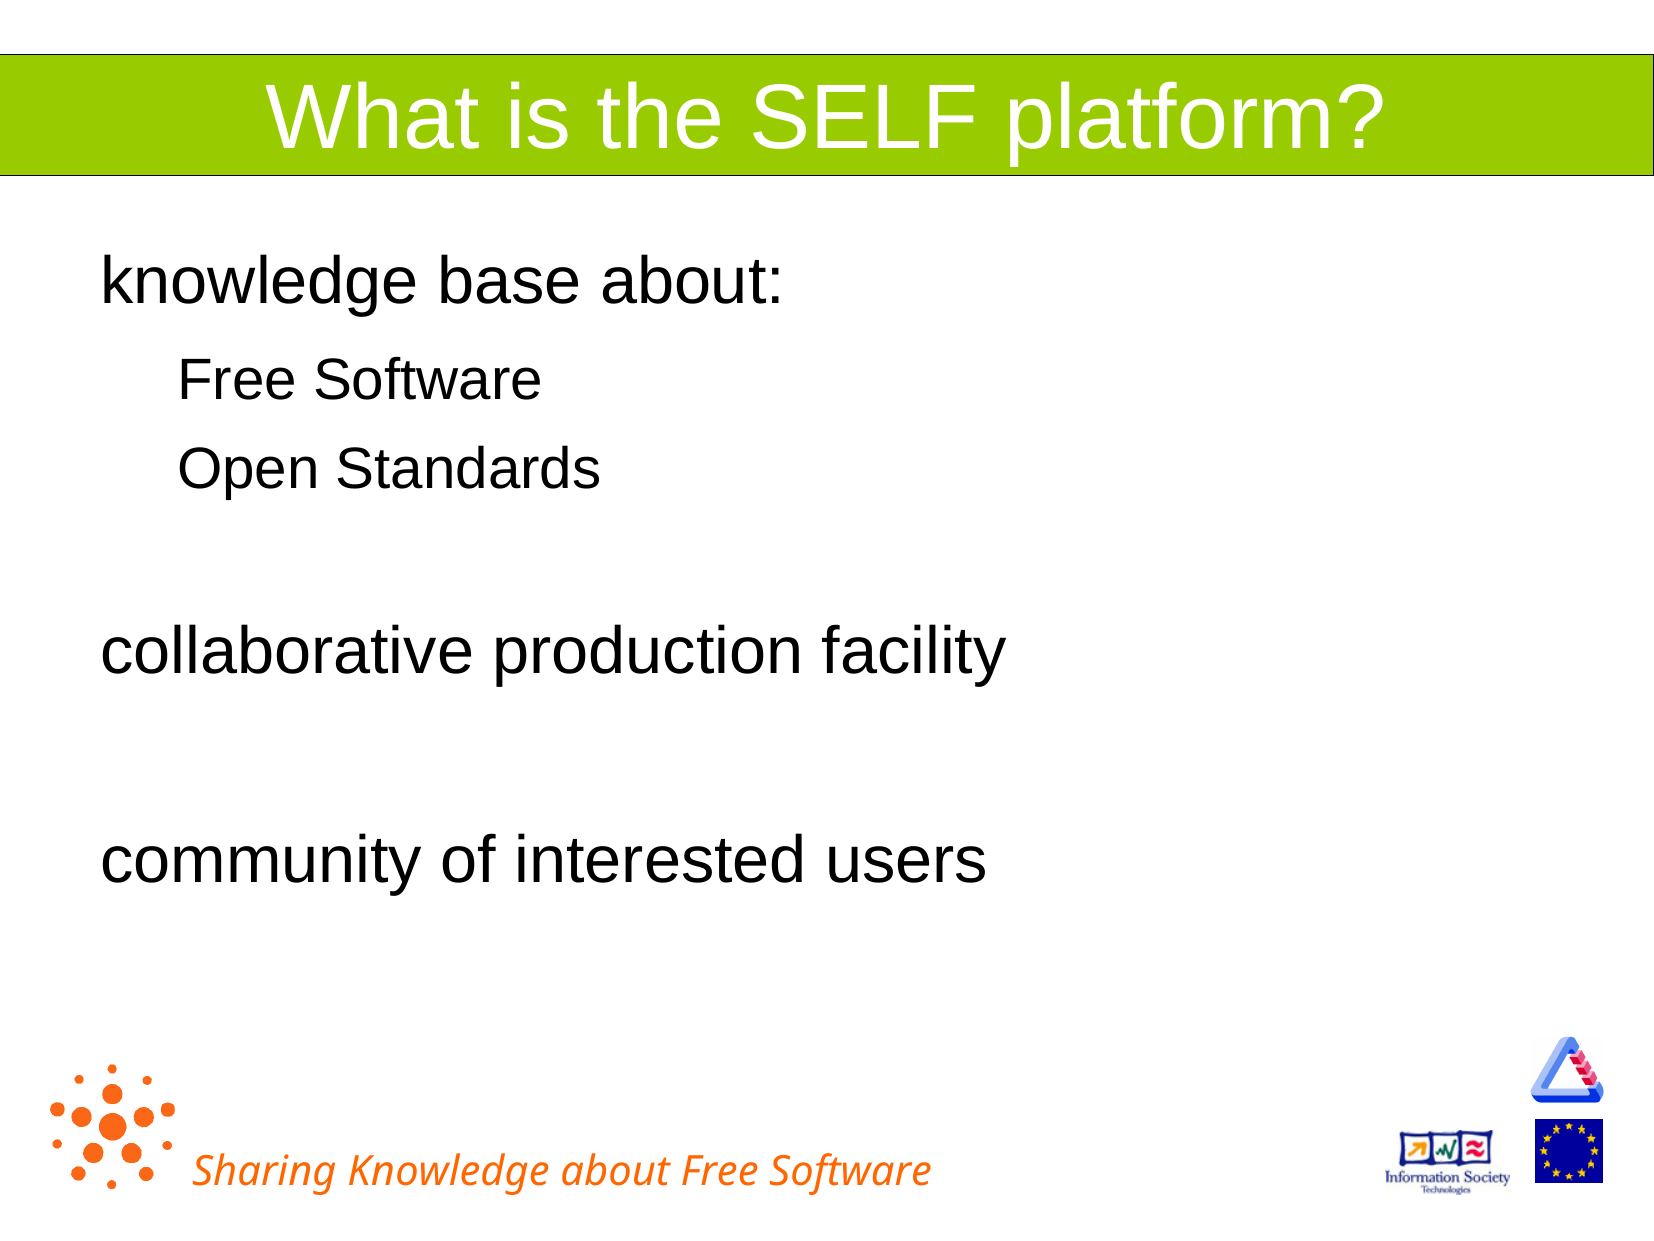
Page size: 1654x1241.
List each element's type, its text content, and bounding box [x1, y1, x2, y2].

picture [1530, 1036, 1604, 1104]
title What is the SELF platform? [82, 59, 1571, 174]
picture [1385, 1130, 1510, 1195]
picture [50, 1064, 175, 1189]
picture [1535, 1119, 1603, 1183]
list knowledge base about: Free Software Open Standards collaborative production facility community of interested users [82, 242, 1571, 1062]
